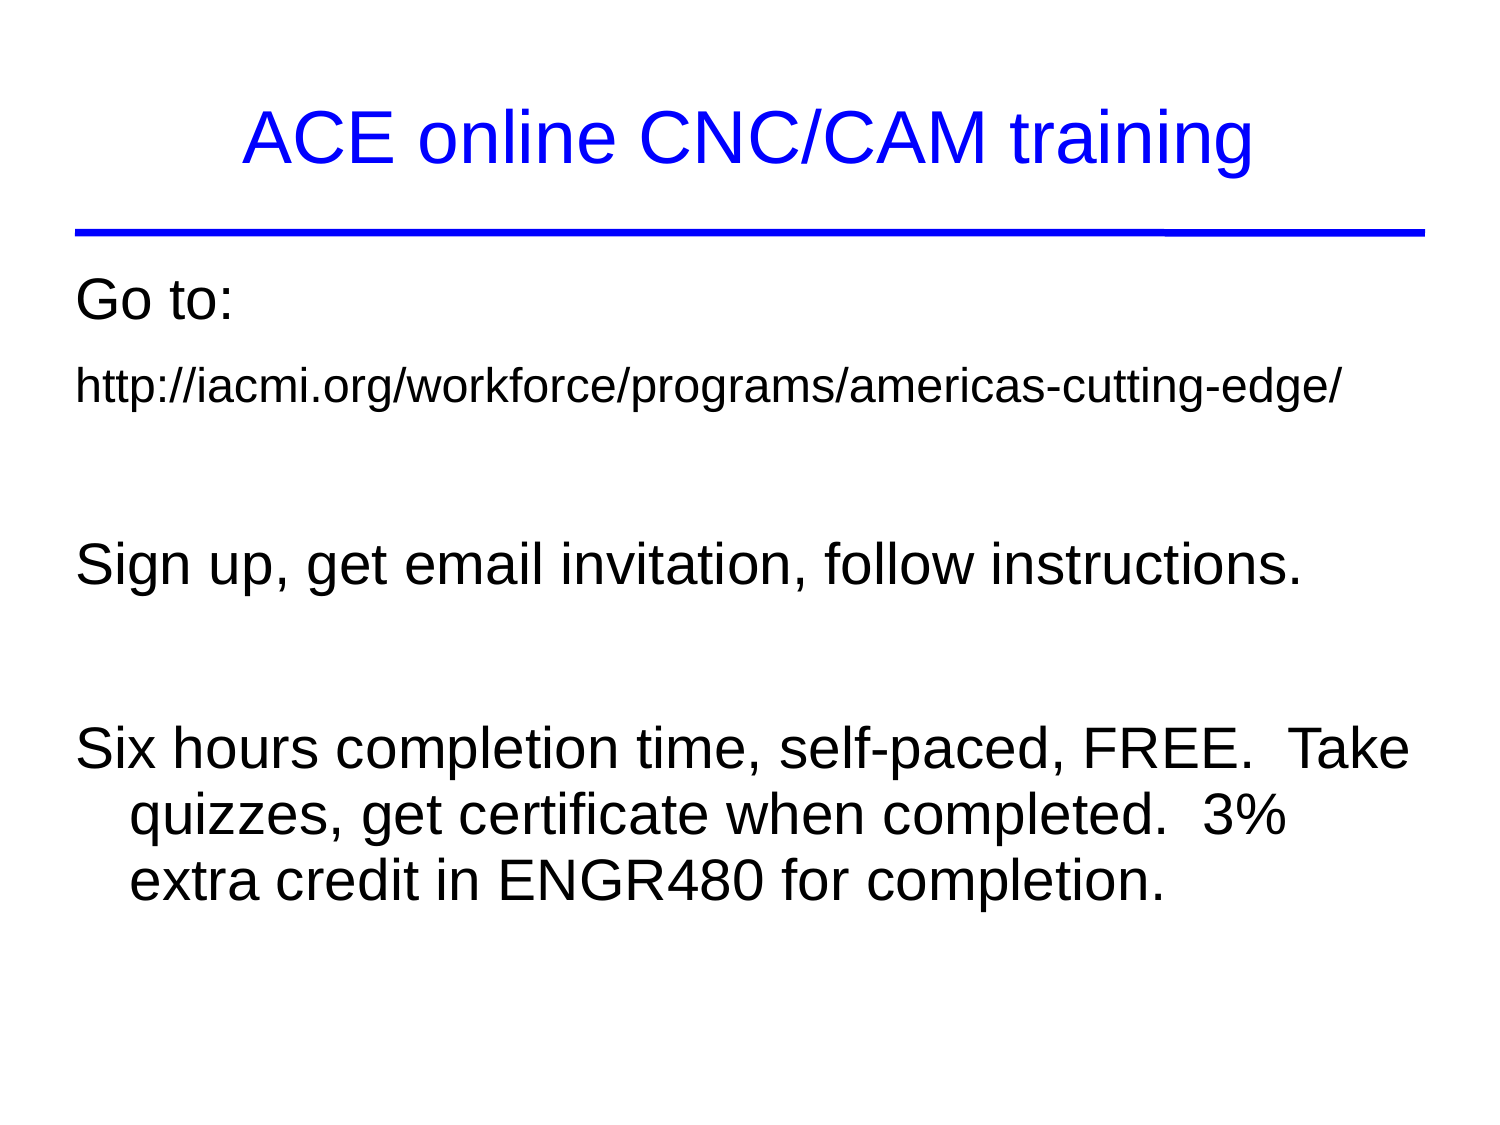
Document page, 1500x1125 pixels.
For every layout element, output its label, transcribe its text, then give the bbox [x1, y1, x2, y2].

title ACE online CNC/CAM training [74, 44, 1425, 232]
list Go to: http://iacmi.org/workforce/programs/americas-cutting-edge/ Sign up, get email invitation, follow instructions. Six hours completion time, self-paced, FREE. Take quizzes, get certificate when completed. 3% extra credit in ENGR480 for completion. [74, 263, 1425, 915]
